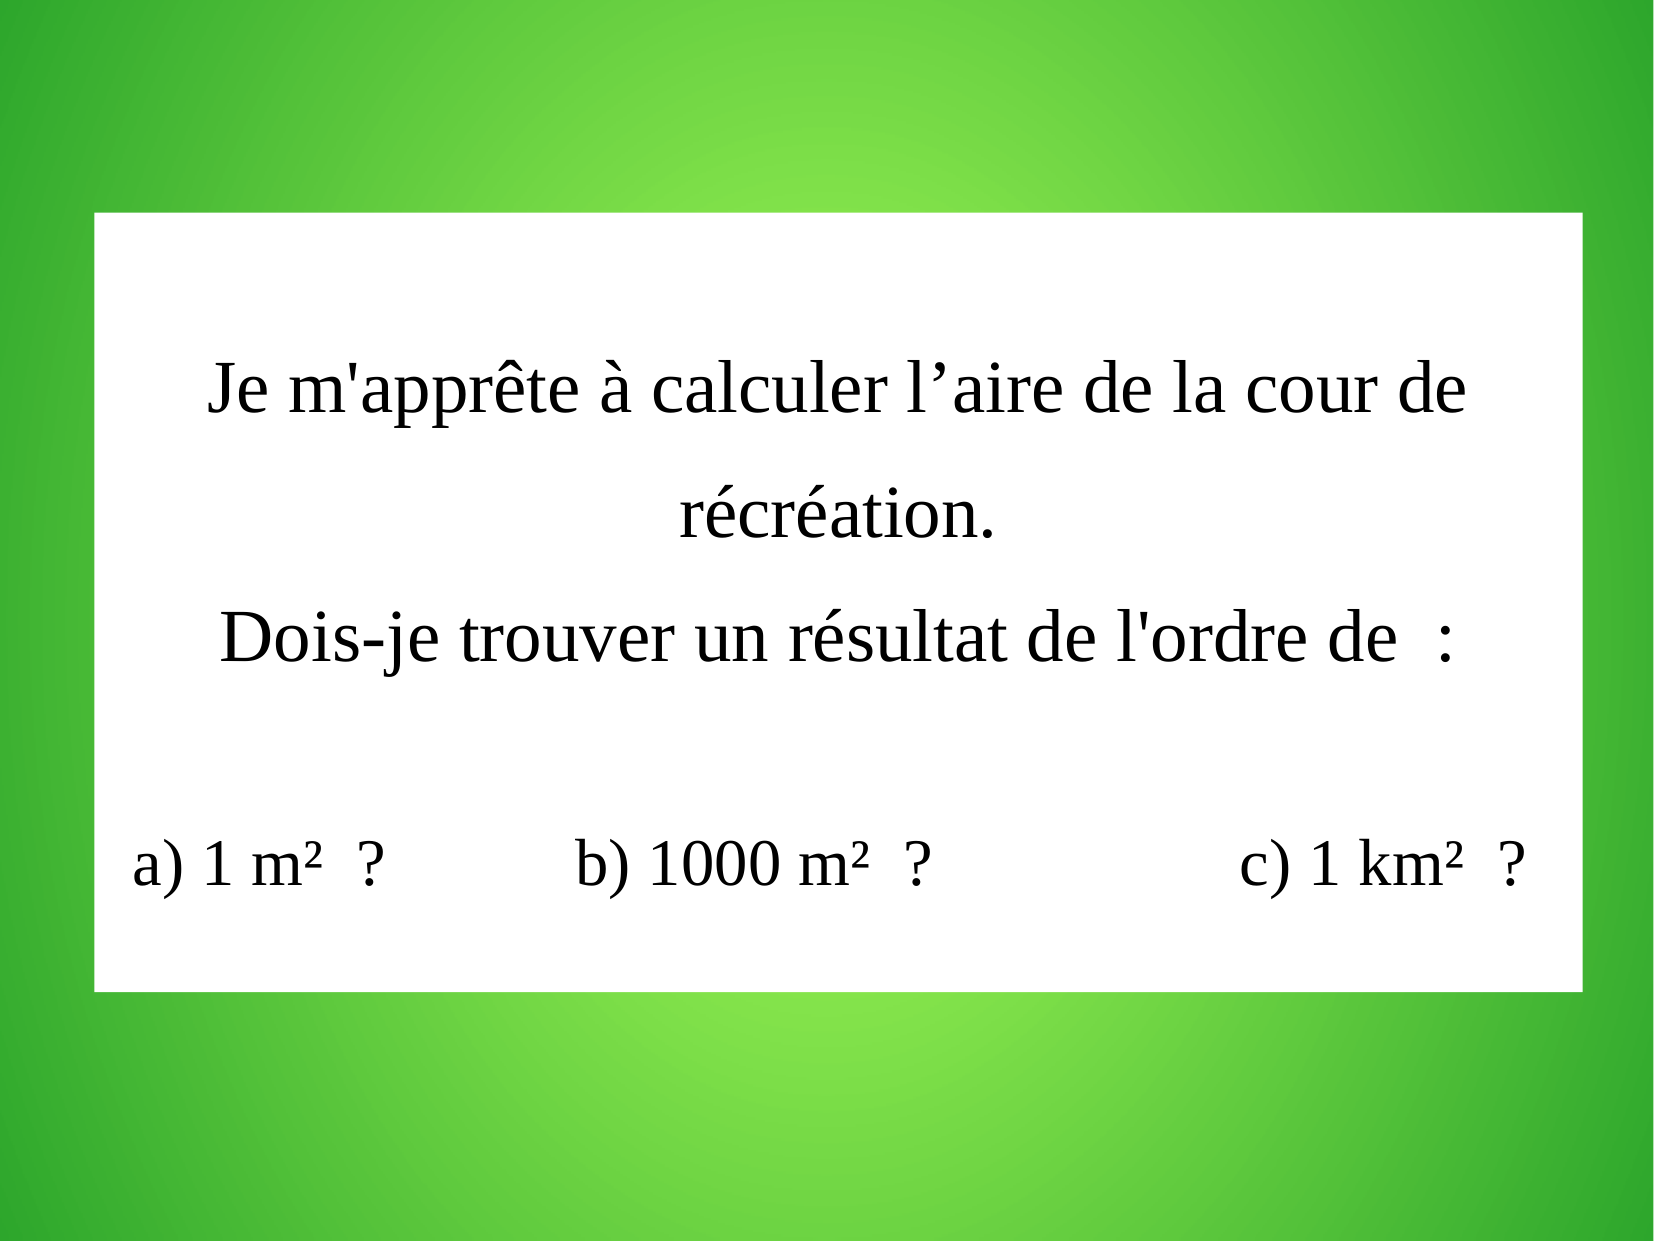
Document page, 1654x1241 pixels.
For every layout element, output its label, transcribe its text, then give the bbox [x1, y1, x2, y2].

text_box Je m'apprête à calculer l’aire de la cour de récréation. Dois-je trouver un résultat de l'ordre de : a) 1 m² ? b) 1000 m² ? c) 1 km² ? [94, 212, 1583, 993]
picture [0, 0, 1654, 1241]
